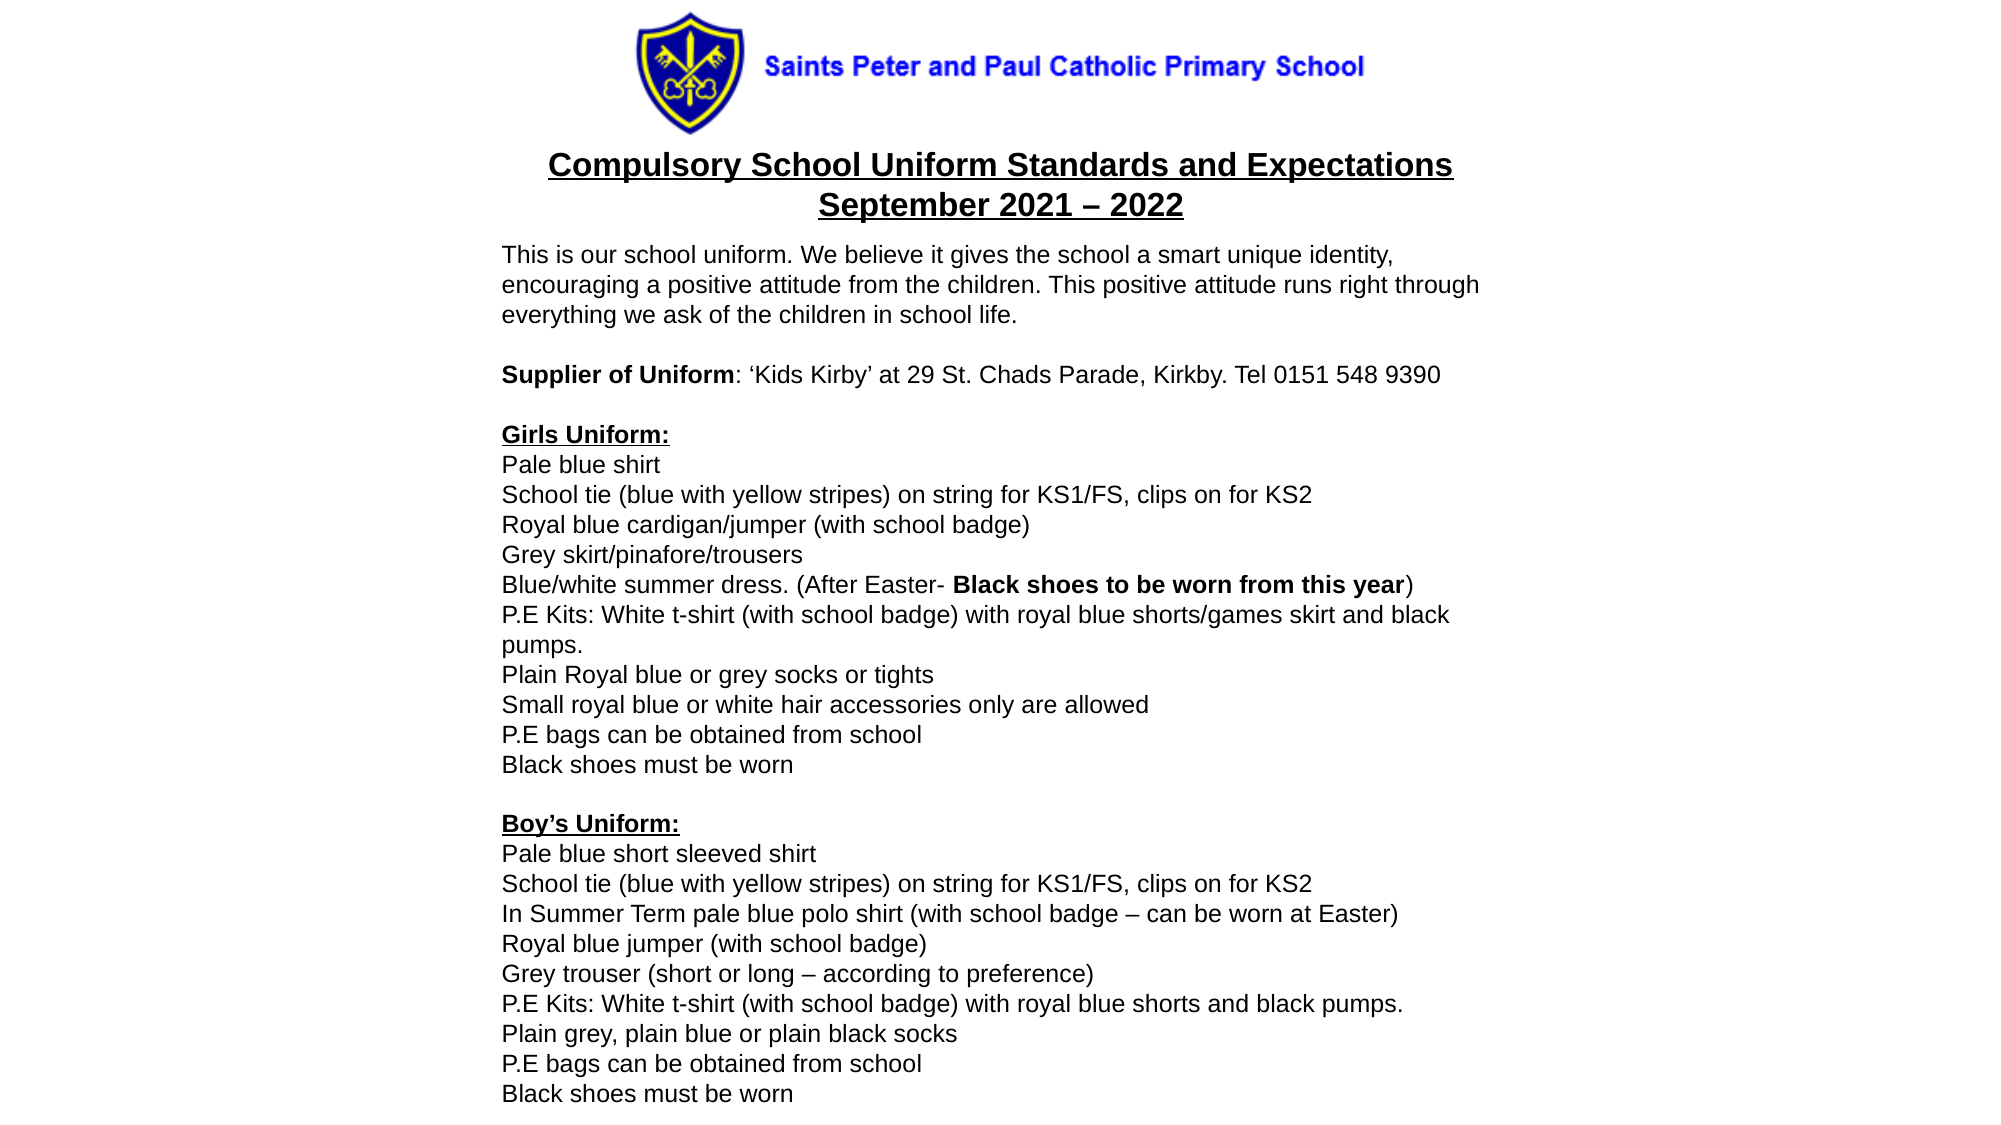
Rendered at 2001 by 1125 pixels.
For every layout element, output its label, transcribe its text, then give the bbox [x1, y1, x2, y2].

text_box Compulsory School Uniform Standards and Expectations September 2021 – 2022 [501, 136, 1501, 230]
text_box This is our school uniform. We believe it gives the school a smart unique identity, encouraging a positive attitude from the children. This positive attitude runs right through everything we ask of the children in school life. Supplier of Uniform: ‘Kids Kirby’ at 29 St. Chads Parade, Kirkby. Tel 0151 548 9390 Girls Uniform: Pale blue shirt School tie (blue with yellow stripes) on string for KS1/FS, clips on for KS2 Royal blue cardigan/jumper (with school badge) Grey skirt/pinafore/trousers Blue/white summer dress. (After Easter- Black shoes to be worn from this year) P.E Kits: White t-shirt (with school badge) with royal blue shorts/games skirt and black pumps. Plain Royal blue or grey socks or tights Small royal blue or white hair accessories only are allowed P.E bags can be obtained from school Black shoes must be worn Boy’s Uniform: Pale blue short sleeved shirt School tie (blue with yellow stripes) on string for KS1/FS, clips on for KS2 In Summer Term pale blue polo shirt (with school badge – can be worn at Easter) Royal blue jumper (with school badge) Grey trouser (short or long – according to preference) P.E Kits: White t-shirt (with school badge) with royal blue shorts and black pumps. Plain grey, plain blue or plain black socks P.E bags can be obtained from school Black shoes must be worn [486, 231, 1502, 1125]
picture [629, 0, 1374, 136]
